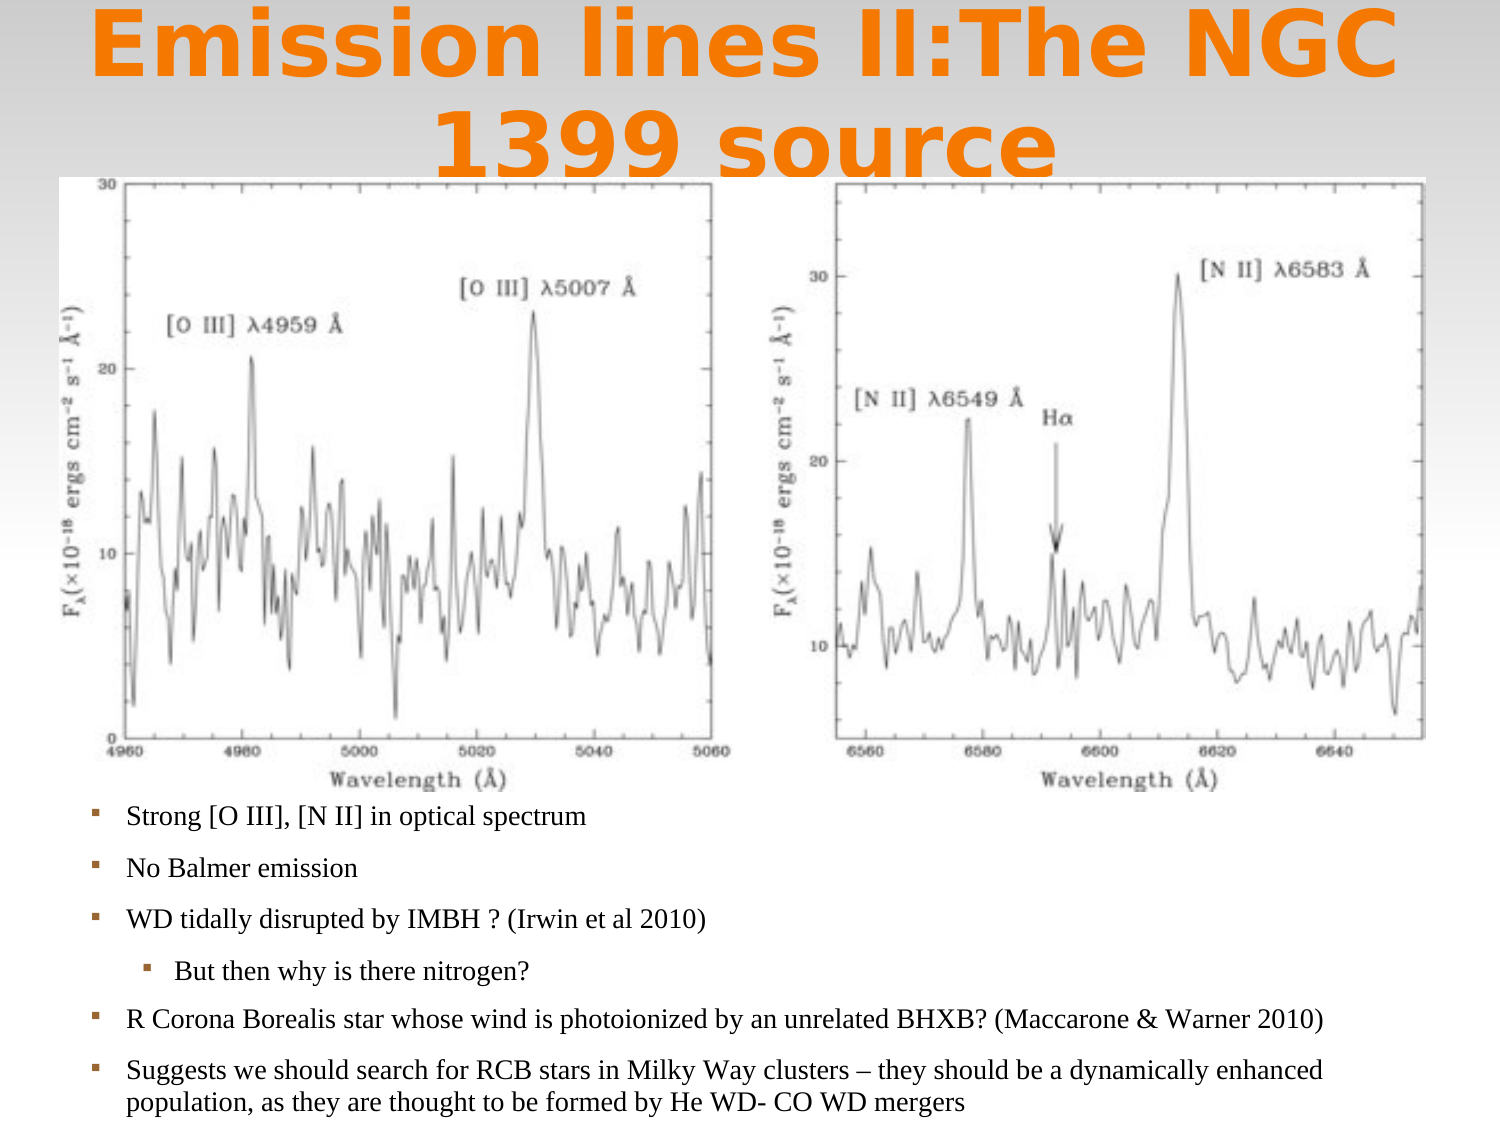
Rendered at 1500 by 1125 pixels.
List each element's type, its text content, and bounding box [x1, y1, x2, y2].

title Emission lines II:The NGC 1399 source [69, 0, 1420, 177]
picture [59, 177, 1426, 792]
list Strong [O III], [N II] in optical spectrum No Balmer emission WD tidally disrupted by IMBH ? (Irwin et al 2010) But then why is there nitrogen? R Corona Borealis star whose wind is photoionized by an unrelated BHXB? (Maccarone & Warner 2010) Suggests we should search for RCB stars in Milky Way clusters – they should be a dynamically enhanced population, as they are thought to be formed by He WD- CO WD mergers [79, 797, 1447, 1122]
